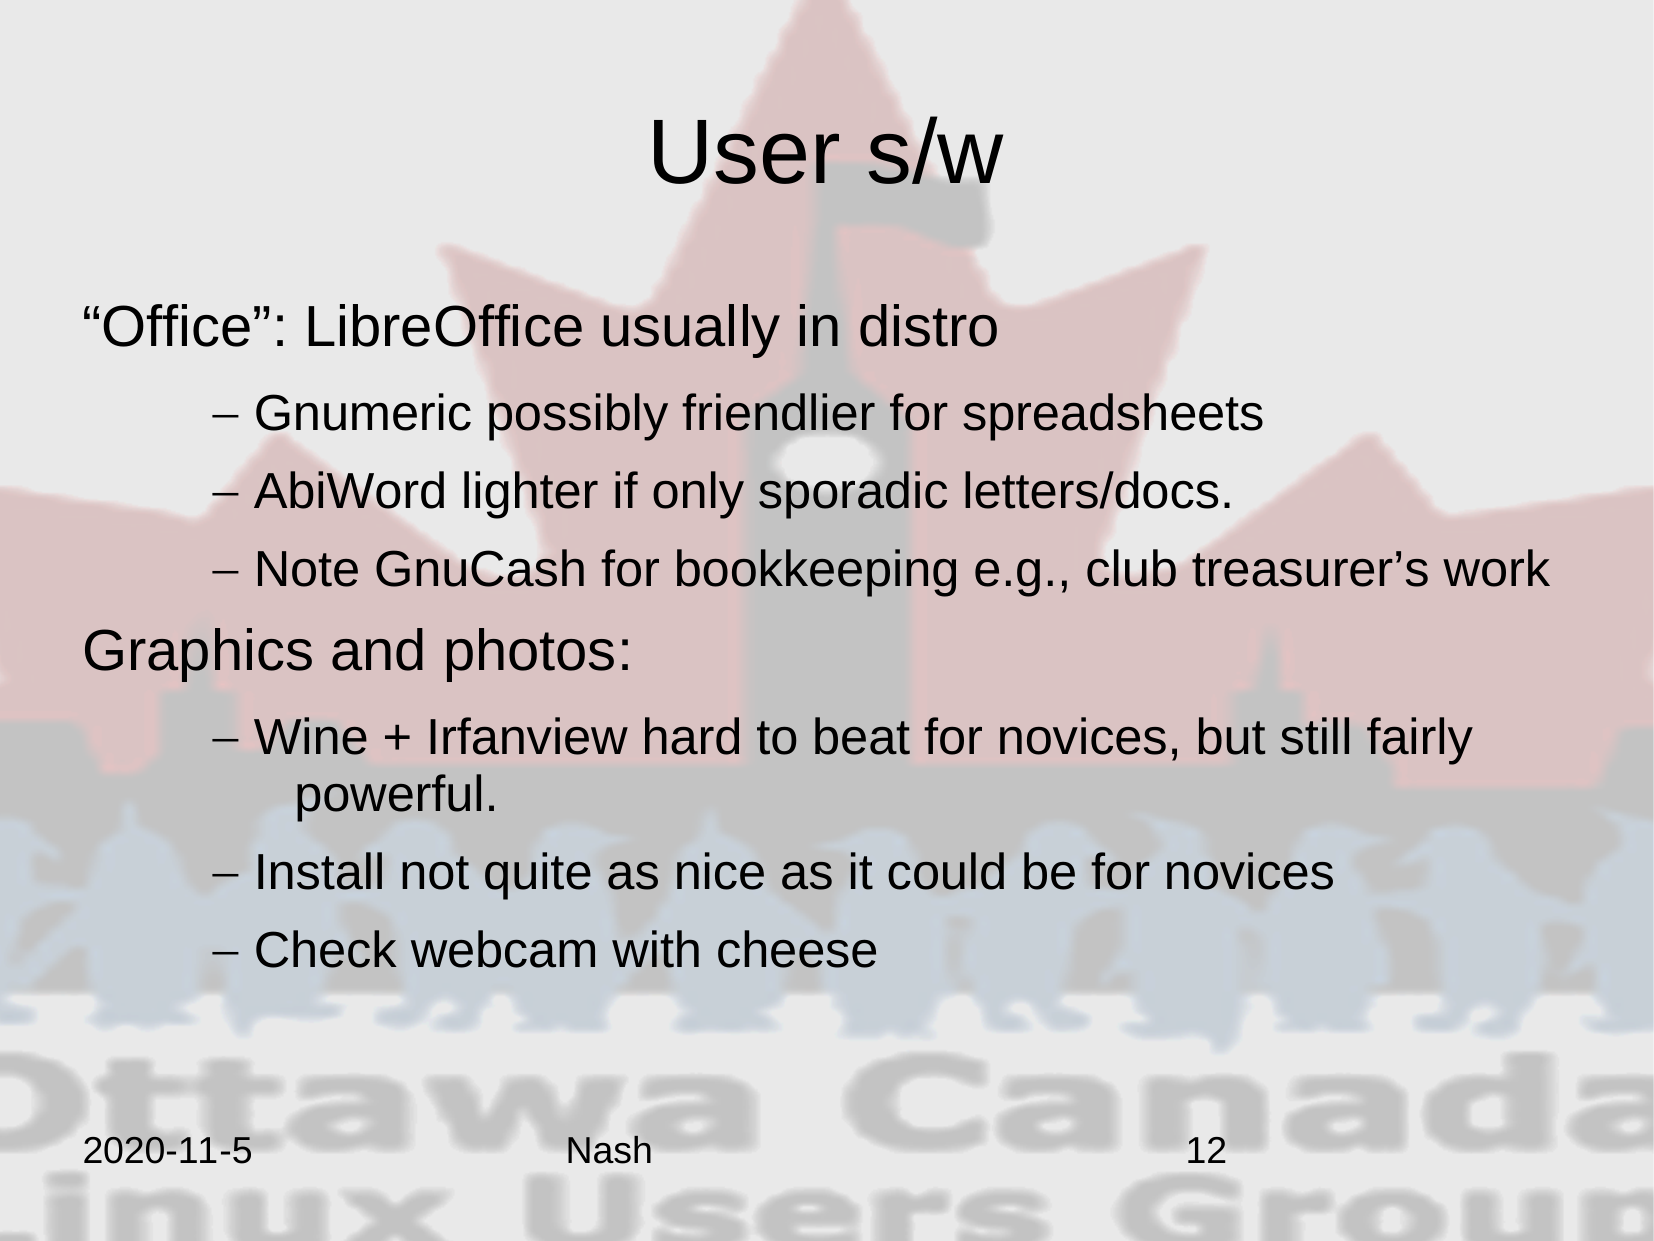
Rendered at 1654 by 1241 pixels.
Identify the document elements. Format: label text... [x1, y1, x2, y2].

title User s/w [82, 49, 1570, 256]
list “Office”: LibreOffice usually in distro Gnumeric possibly friendlier for spreadsheets AbiWord lighter if only sporadic letters/docs. Note GnuCash for bookkeeping e.g., club treasurer’s work Graphics and photos: Wine + Irfanview hard to beat for novices, but still fairly powerful. Install not quite as nice as it could be for novices Check webcam with cheese [82, 290, 1570, 1009]
picture [0, 0, 1654, 1241]
